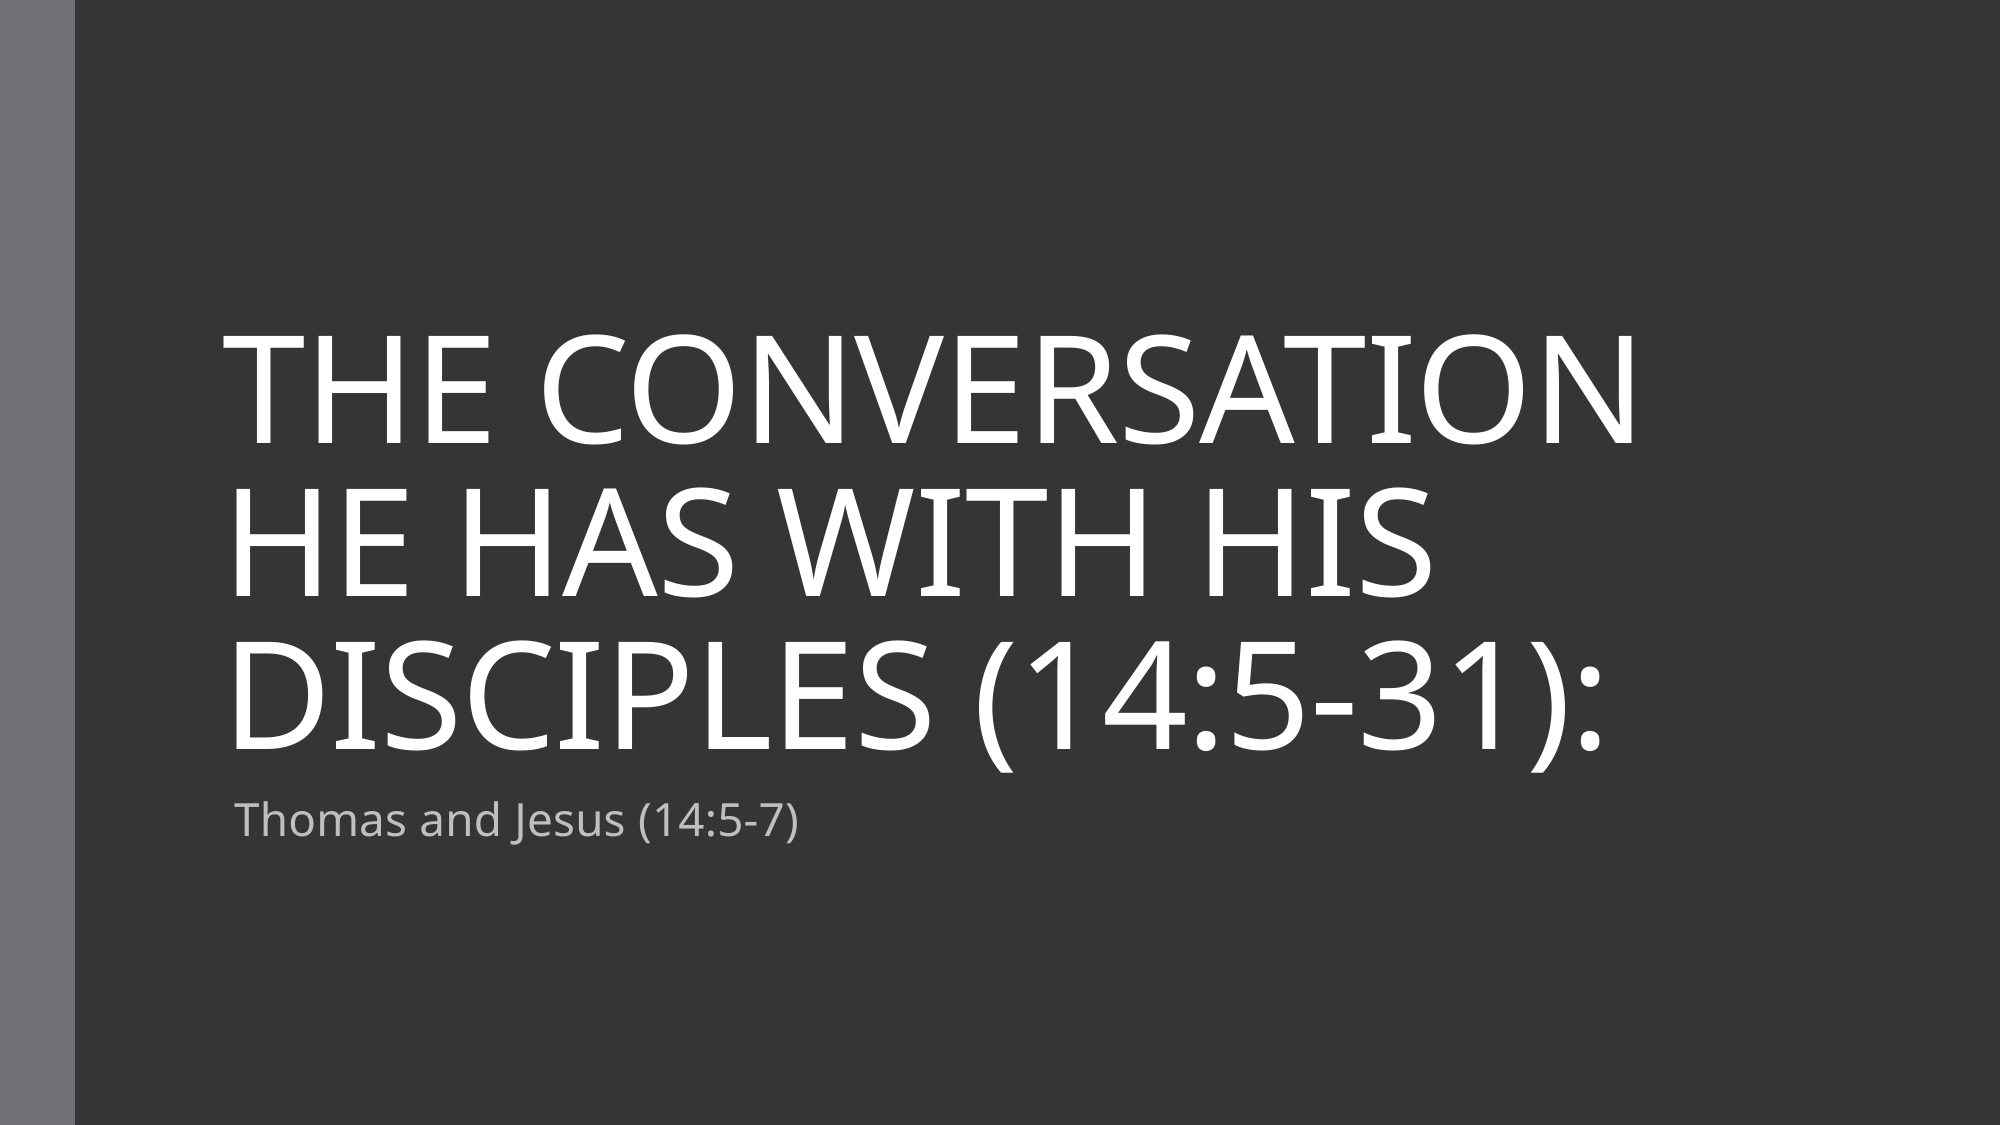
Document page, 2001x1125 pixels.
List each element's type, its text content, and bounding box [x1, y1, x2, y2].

title THE CONVERSATION HE HAS WITH HIS DISCIPLES (14:5-31): [206, 124, 1752, 787]
subtitle Thomas and Jesus (14:5-7) [206, 787, 1752, 1066]
